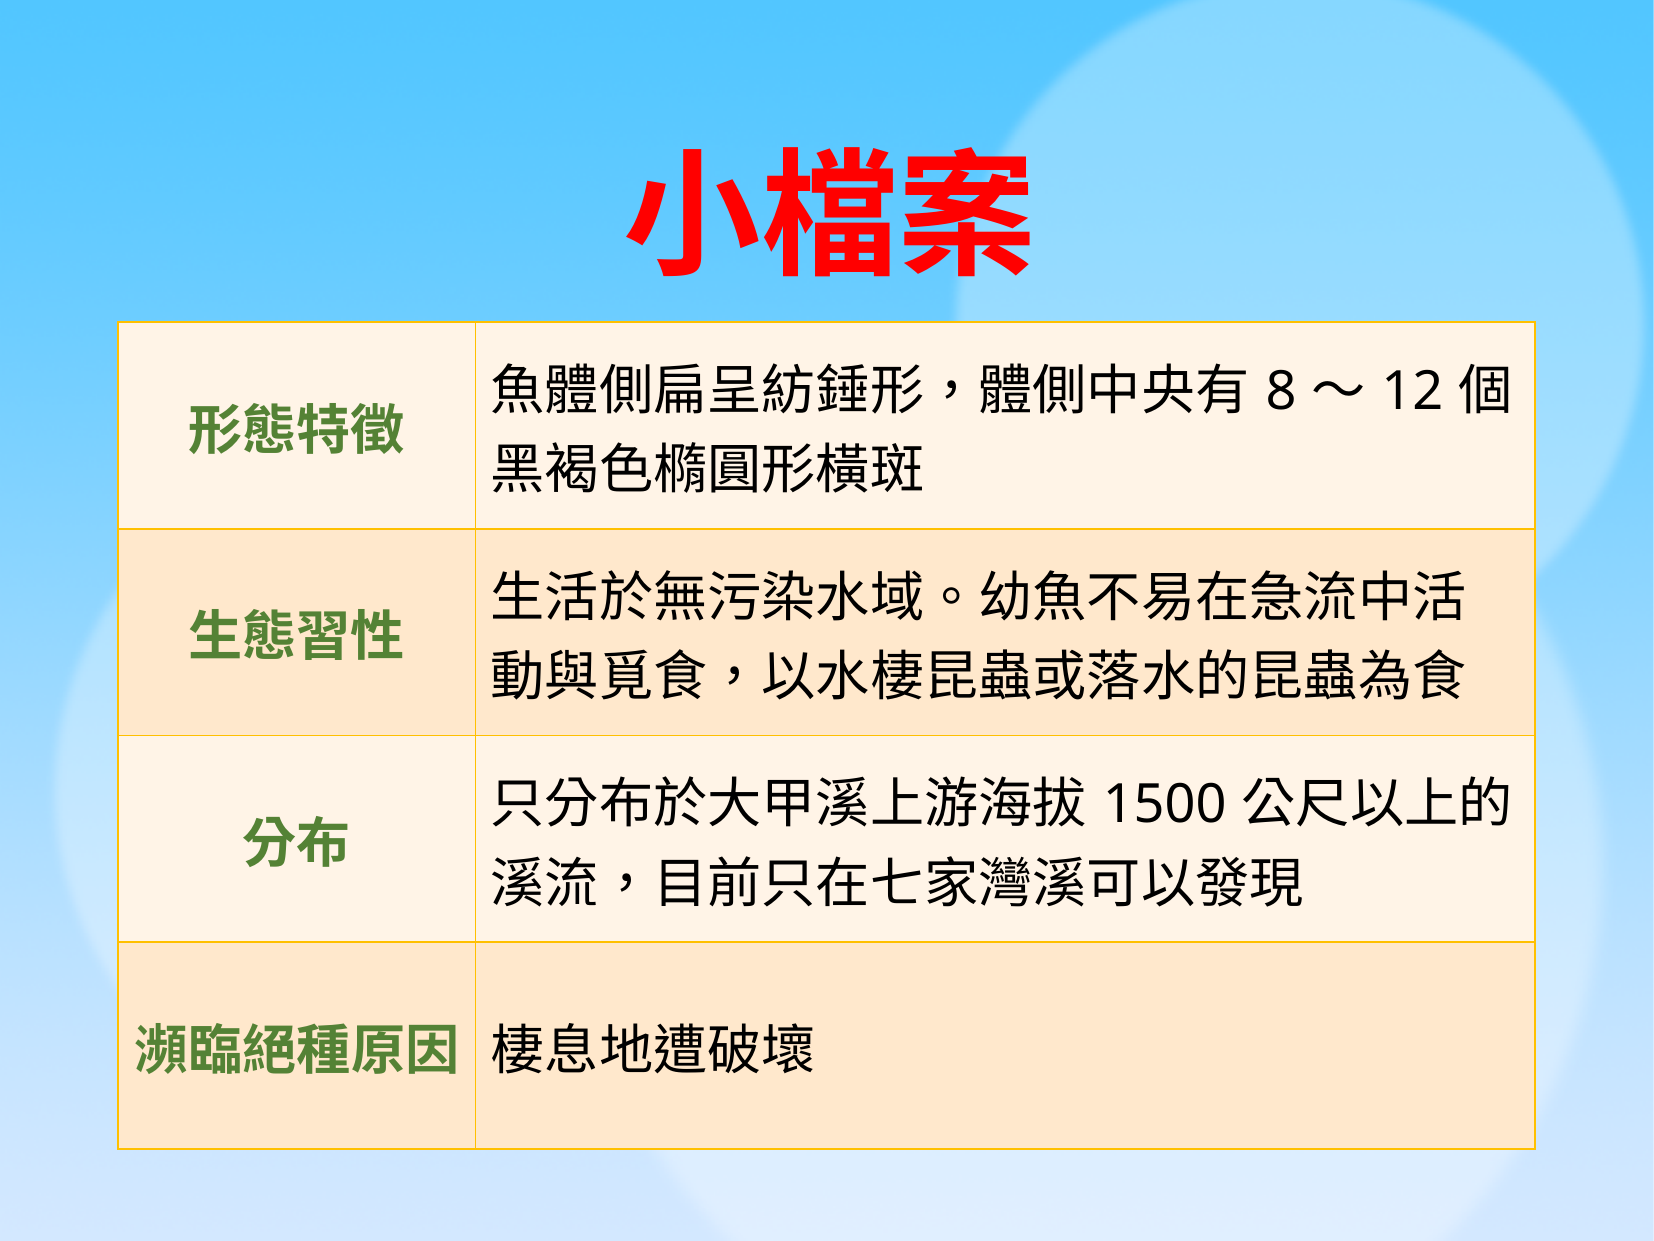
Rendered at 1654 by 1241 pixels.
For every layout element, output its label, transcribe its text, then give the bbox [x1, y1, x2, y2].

table_cell 生態習性 [119, 530, 475, 735]
text_box 小檔案 [608, 119, 1052, 300]
table_cell 棲息地遭破壞 [476, 943, 1534, 1148]
table_cell 只分布於大甲溪上游海拔1500公尺以上的溪流，目前只在七家灣溪可以發現 [476, 736, 1534, 941]
picture [0, 0, 1654, 1241]
table_header 形態特徵 [119, 323, 475, 528]
table_header 魚體側扁呈紡錘形，體側中央有8～12個黑褐色橢圓形橫斑 [476, 323, 1534, 528]
table_cell 瀕臨絕種原因 [119, 943, 475, 1148]
table_cell 生活於無污染水域。幼魚不易在急流中活動與覓食，以水棲昆蟲或落水的昆蟲為食 [476, 530, 1534, 735]
table_cell 分布 [119, 736, 475, 941]
